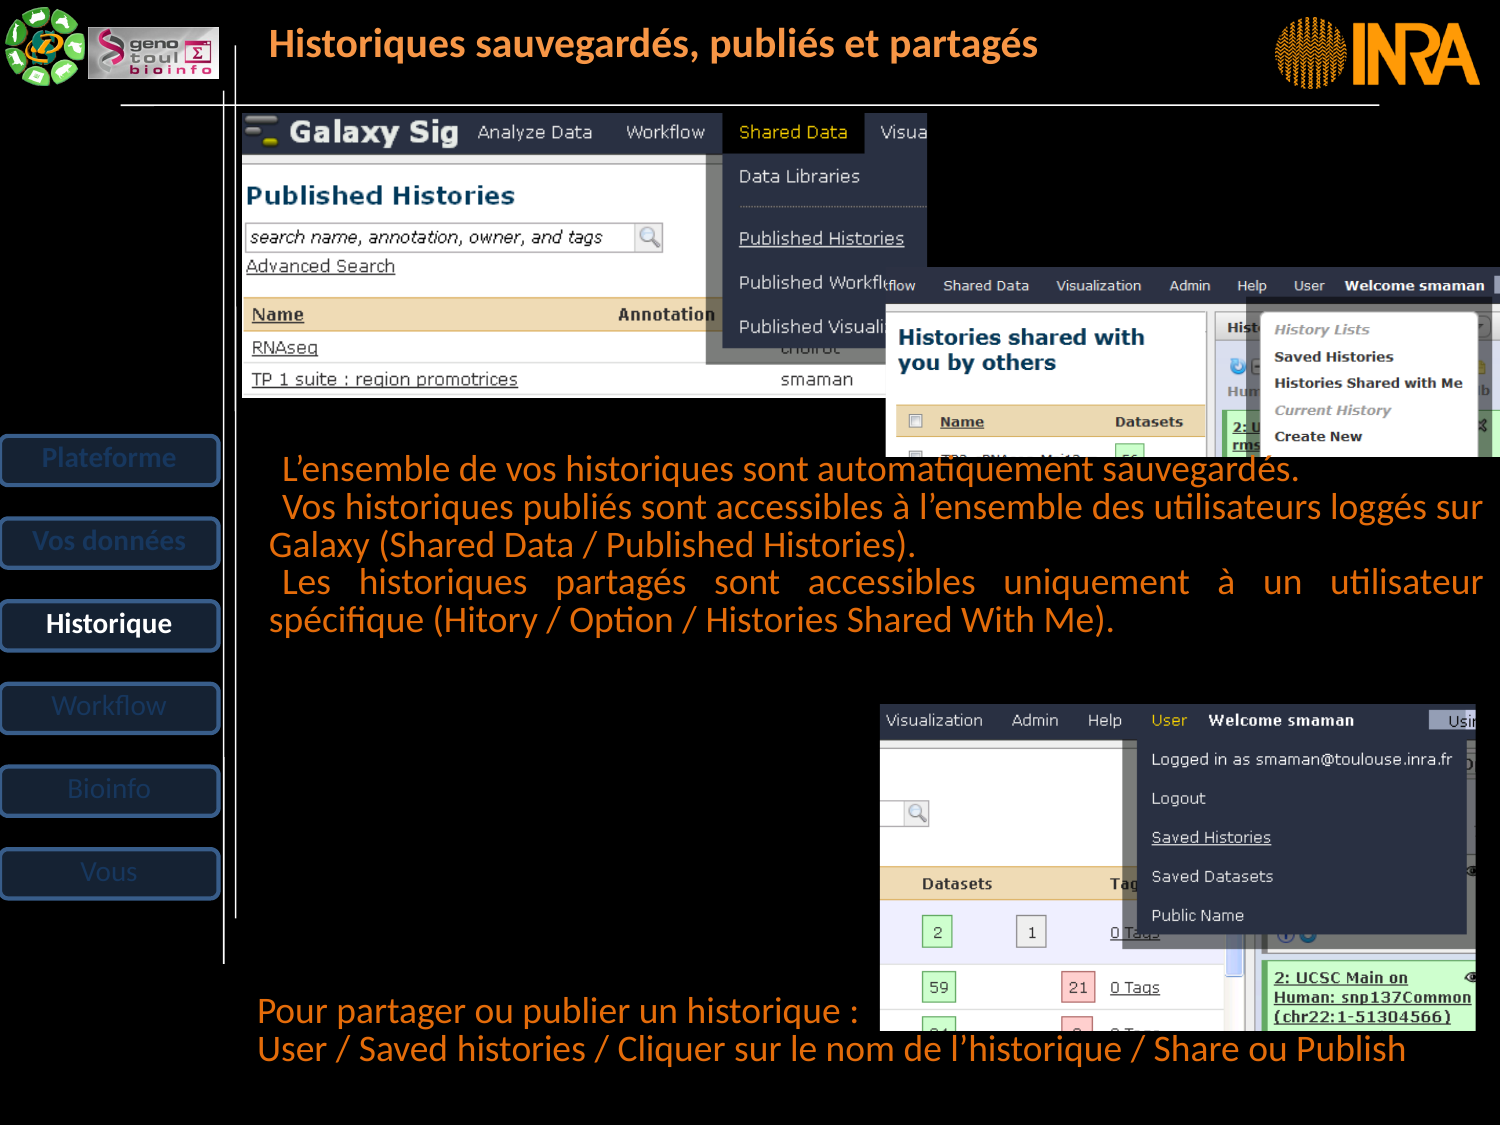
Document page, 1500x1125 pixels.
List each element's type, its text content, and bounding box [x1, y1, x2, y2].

text_box Historique [0, 601, 219, 651]
text_box Workflow [0, 683, 219, 734]
text_box L’ensemble de vos historiques sont automatiquement sauvegardés. Vos historiques publiés sont accessibles à l’ensemble des utilisateurs loggés sur Galaxy (Shared Data / Published Histories). Les historiques partagés sont accessibles uniquement à un utilisateur spécifique (Hitory / Option / Histories Shared With Me). [253, 446, 1500, 693]
text_box Vous [0, 849, 219, 899]
text_box Pour partager ou publier un historique : User / Saved histories / Cliquer sur le nom de l’historique / Share ou Publish [242, 987, 1500, 1096]
text_box Plateforme [0, 435, 219, 486]
picture [879, 704, 1476, 987]
text_box Vos données [0, 518, 219, 568]
text_box Historiques sauvegardés, publiés et partagés [253, 19, 1270, 86]
text_box Bioinfo [0, 766, 219, 816]
picture [242, 113, 1500, 446]
